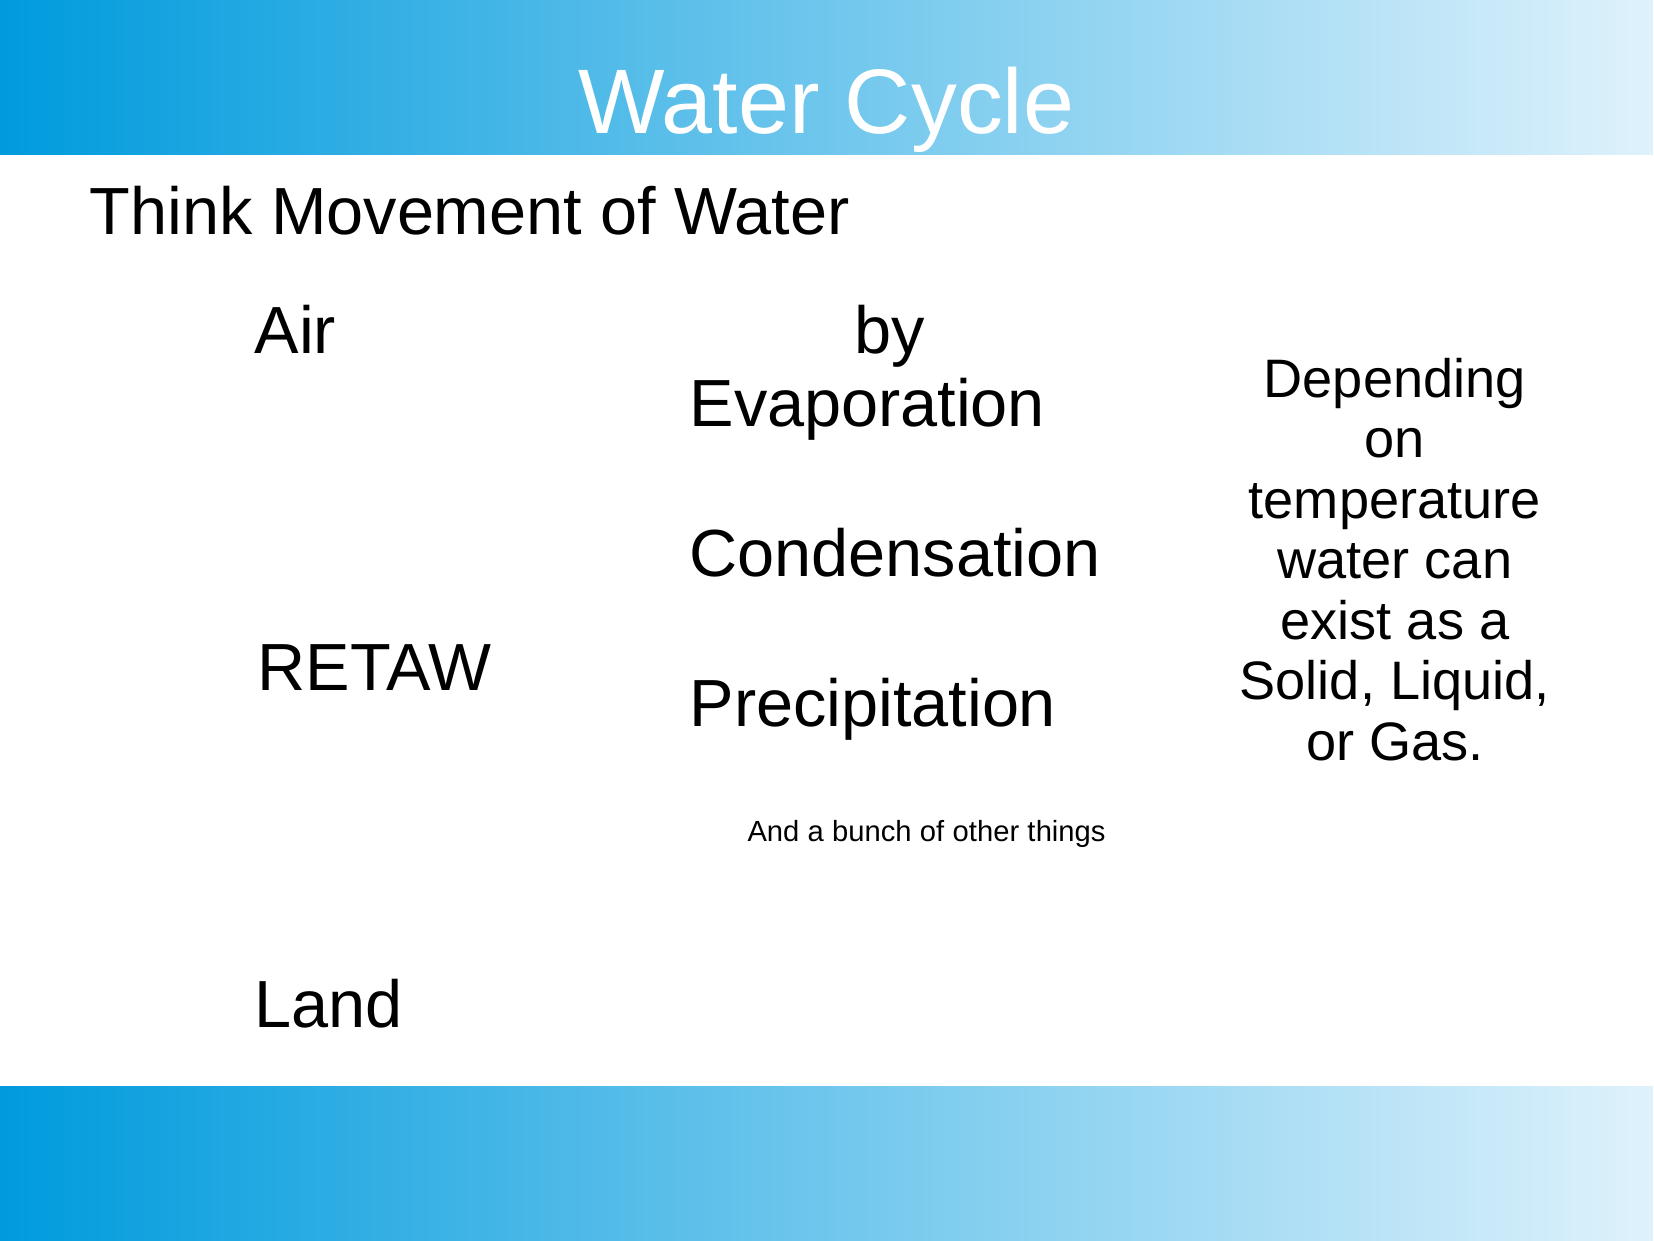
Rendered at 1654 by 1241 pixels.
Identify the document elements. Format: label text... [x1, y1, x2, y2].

text_box Air [240, 299, 451, 376]
text_box Evaporation Condensation Precipitation And a bunch of other things [675, 317, 1186, 931]
text_box by [840, 285, 976, 376]
title Water Cycle [82, 49, 1571, 155]
text_box RETAW [168, 345, 507, 991]
text_box Depending on temperature water can exist as a Solid, Liquid, or Gas. [1215, 340, 1576, 841]
text_box Think Movement of Water [75, 166, 871, 299]
text_box Land [240, 960, 436, 1066]
